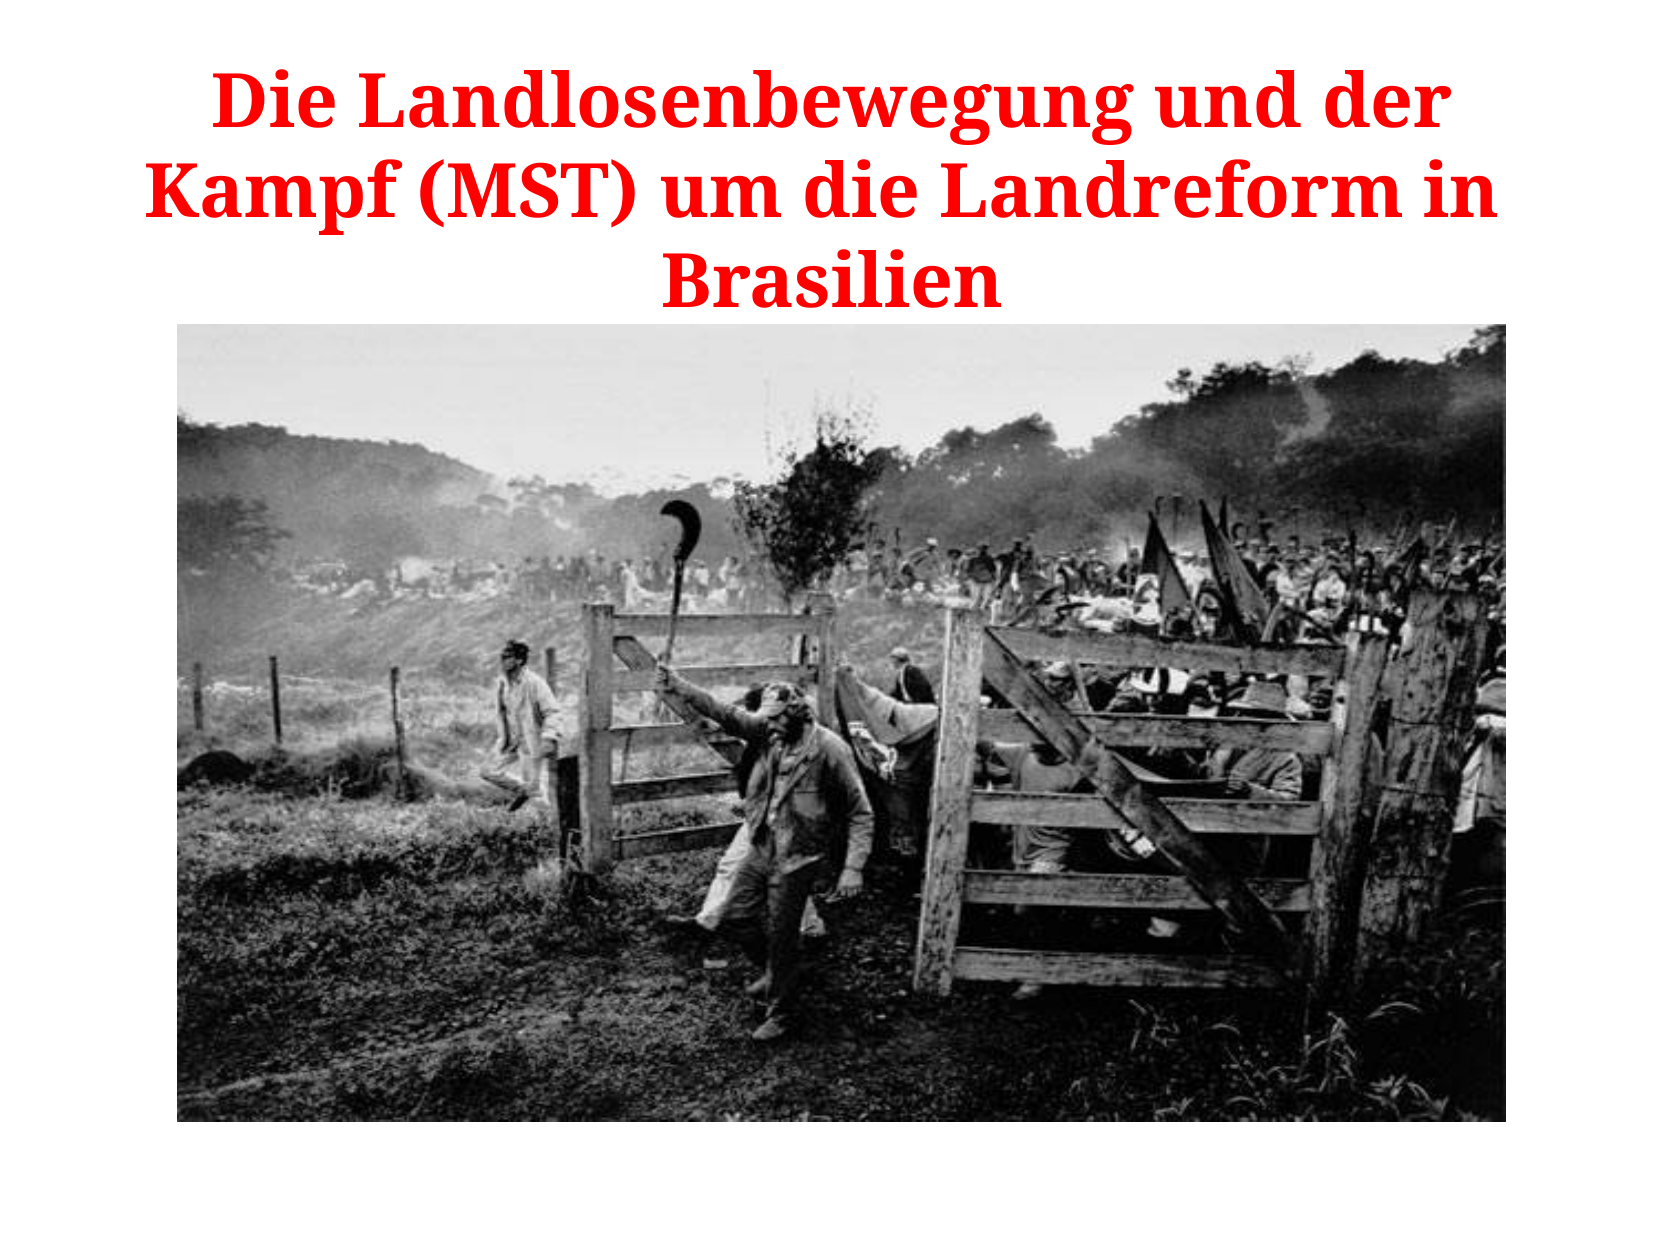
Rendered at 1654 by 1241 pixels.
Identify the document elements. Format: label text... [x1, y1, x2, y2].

picture [177, 324, 1506, 1123]
title Die Landlosenbewegung und der Kampf (MST) um die Landreform in Brasilien [88, 50, 1577, 324]
